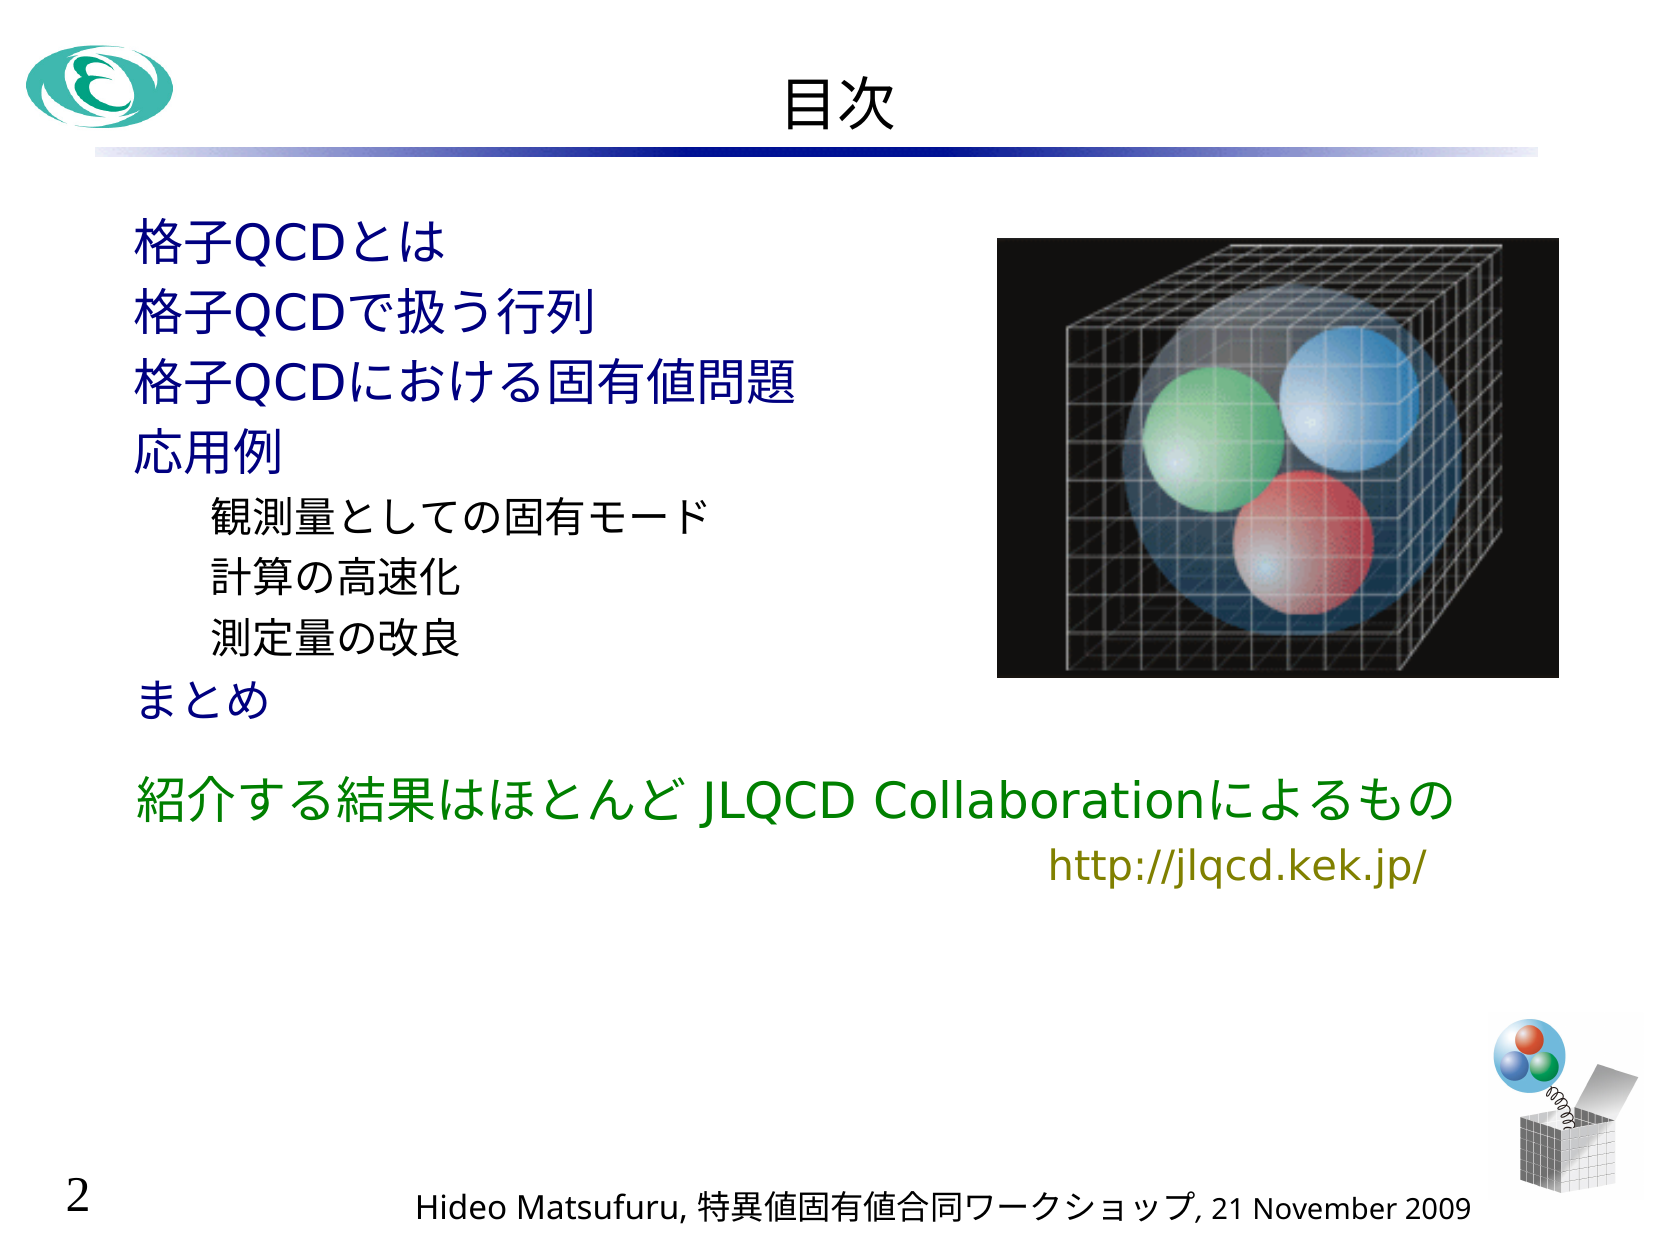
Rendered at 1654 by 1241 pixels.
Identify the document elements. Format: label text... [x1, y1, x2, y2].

picture [997, 238, 1559, 678]
list 格子QCDとは 格子QCDで扱う行列 格子QCDにおける固有値問題 応用例 観測量としての固有モード 計算の高速化 測定量の改良 まとめ [116, 213, 1322, 729]
title 目次 [235, 51, 1440, 159]
picture [1440, 147, 1538, 157]
picture [20, 37, 179, 136]
picture [95, 147, 235, 157]
list 紹介する結果はほとんど JLQCD Collaborationによるもの http://jlqcd.kek.jp/ [118, 771, 1500, 1094]
picture [1488, 1012, 1644, 1200]
